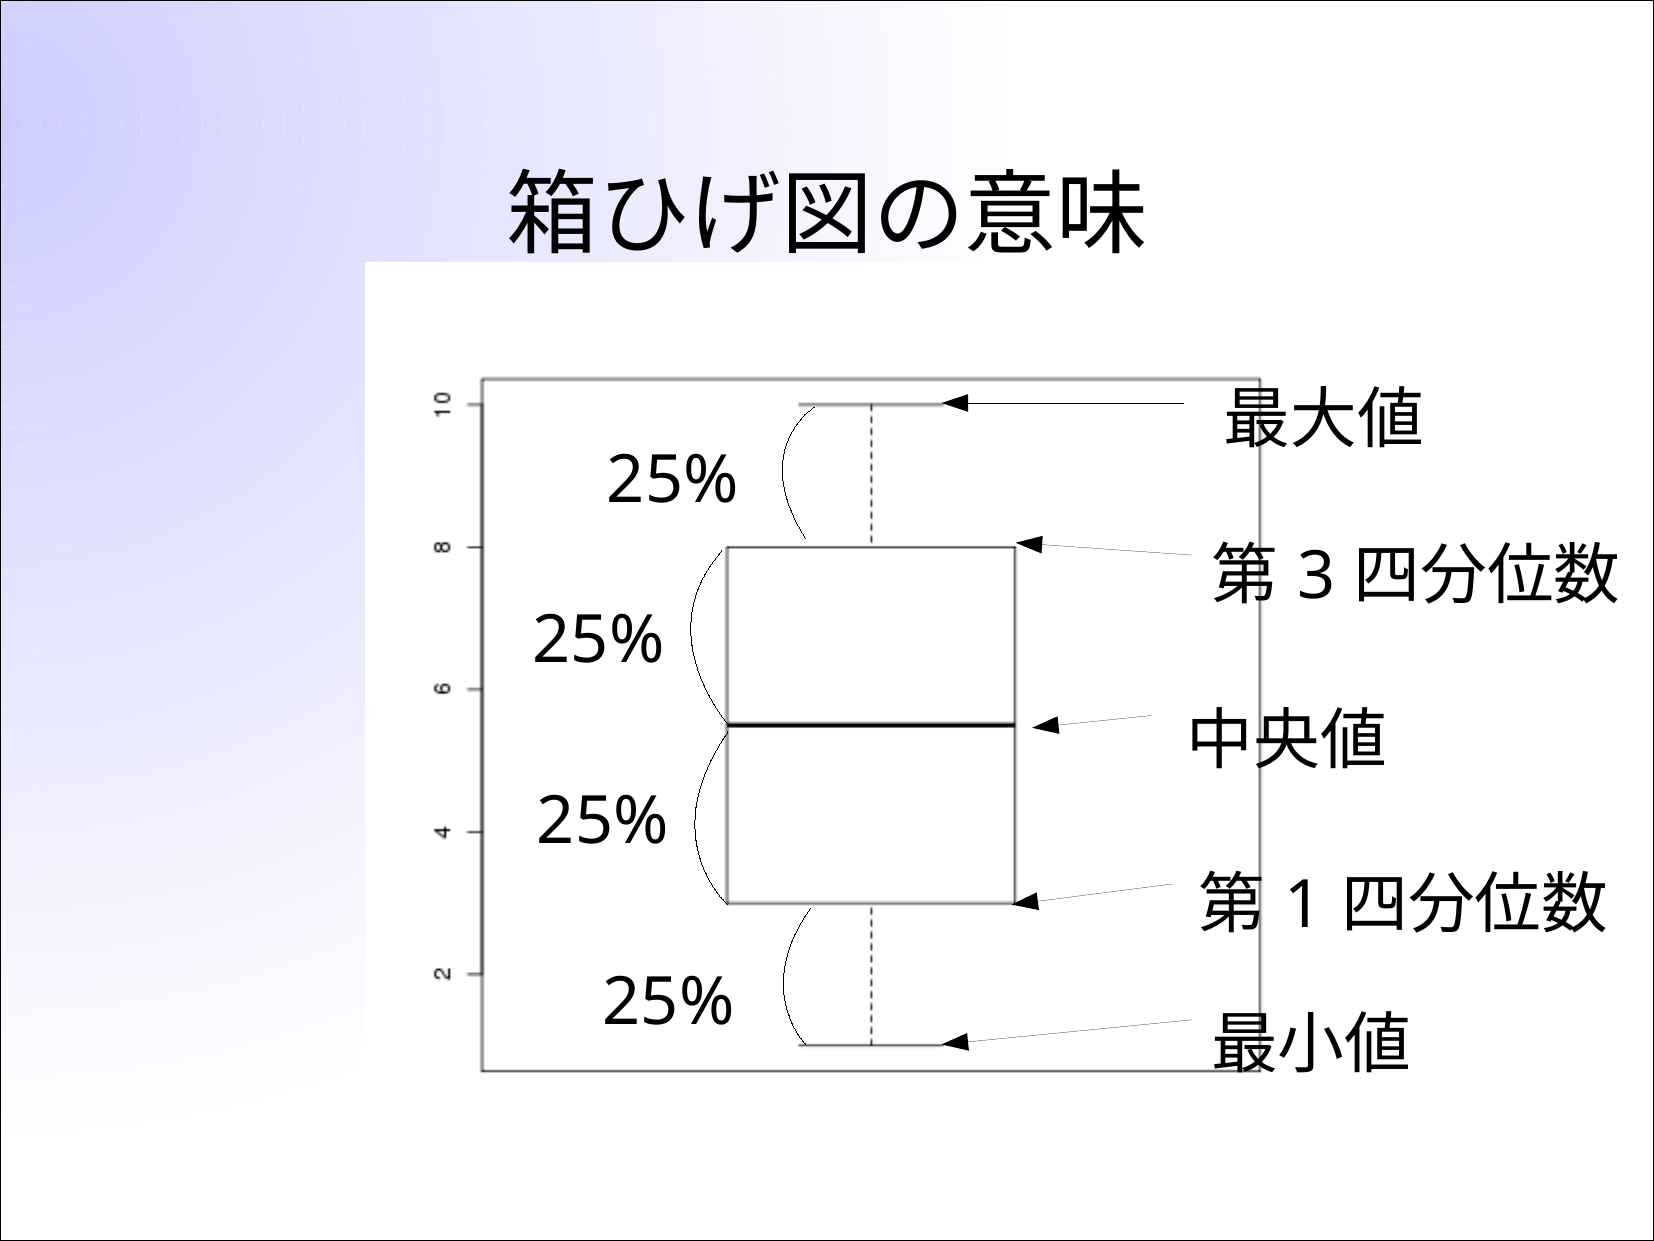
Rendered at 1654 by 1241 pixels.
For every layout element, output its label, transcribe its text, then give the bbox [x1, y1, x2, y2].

text_box 25% [518, 583, 689, 671]
text_box 25% [592, 423, 763, 511]
title 箱ひげ図の意味 [121, 110, 1534, 303]
text_box 25% [522, 764, 693, 852]
text_box 第1四分位数 [1184, 842, 1619, 930]
text_box 最大値 [1208, 357, 1439, 445]
text_box 中央値 [1171, 678, 1402, 782]
text_box 第3四分位数 [1196, 514, 1631, 601]
text_box 25% [588, 945, 759, 1033]
text_box 最小値 [1196, 982, 1427, 1070]
picture [365, 262, 1321, 1218]
